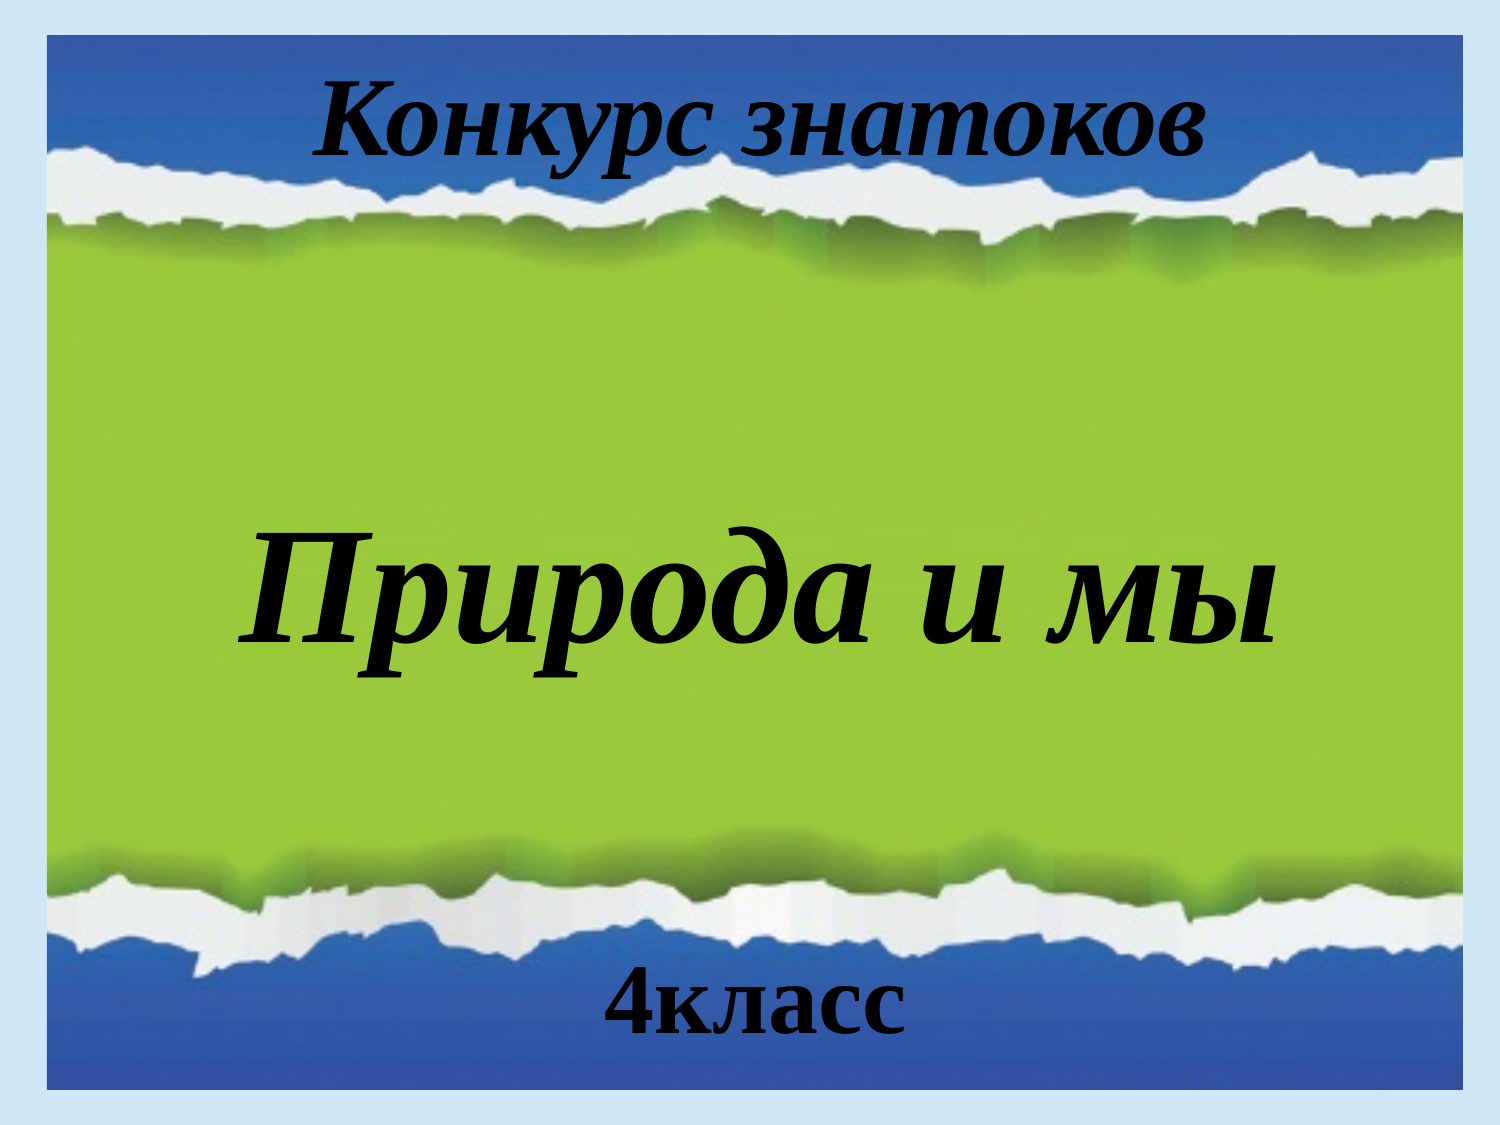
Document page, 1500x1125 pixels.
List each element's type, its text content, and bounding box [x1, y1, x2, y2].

text_box Конкурс знатоков [82, 35, 1441, 185]
picture [46, 35, 1463, 1090]
text_box Природа и мы [82, 468, 1441, 684]
text_box 4класс [480, 925, 1032, 1061]
